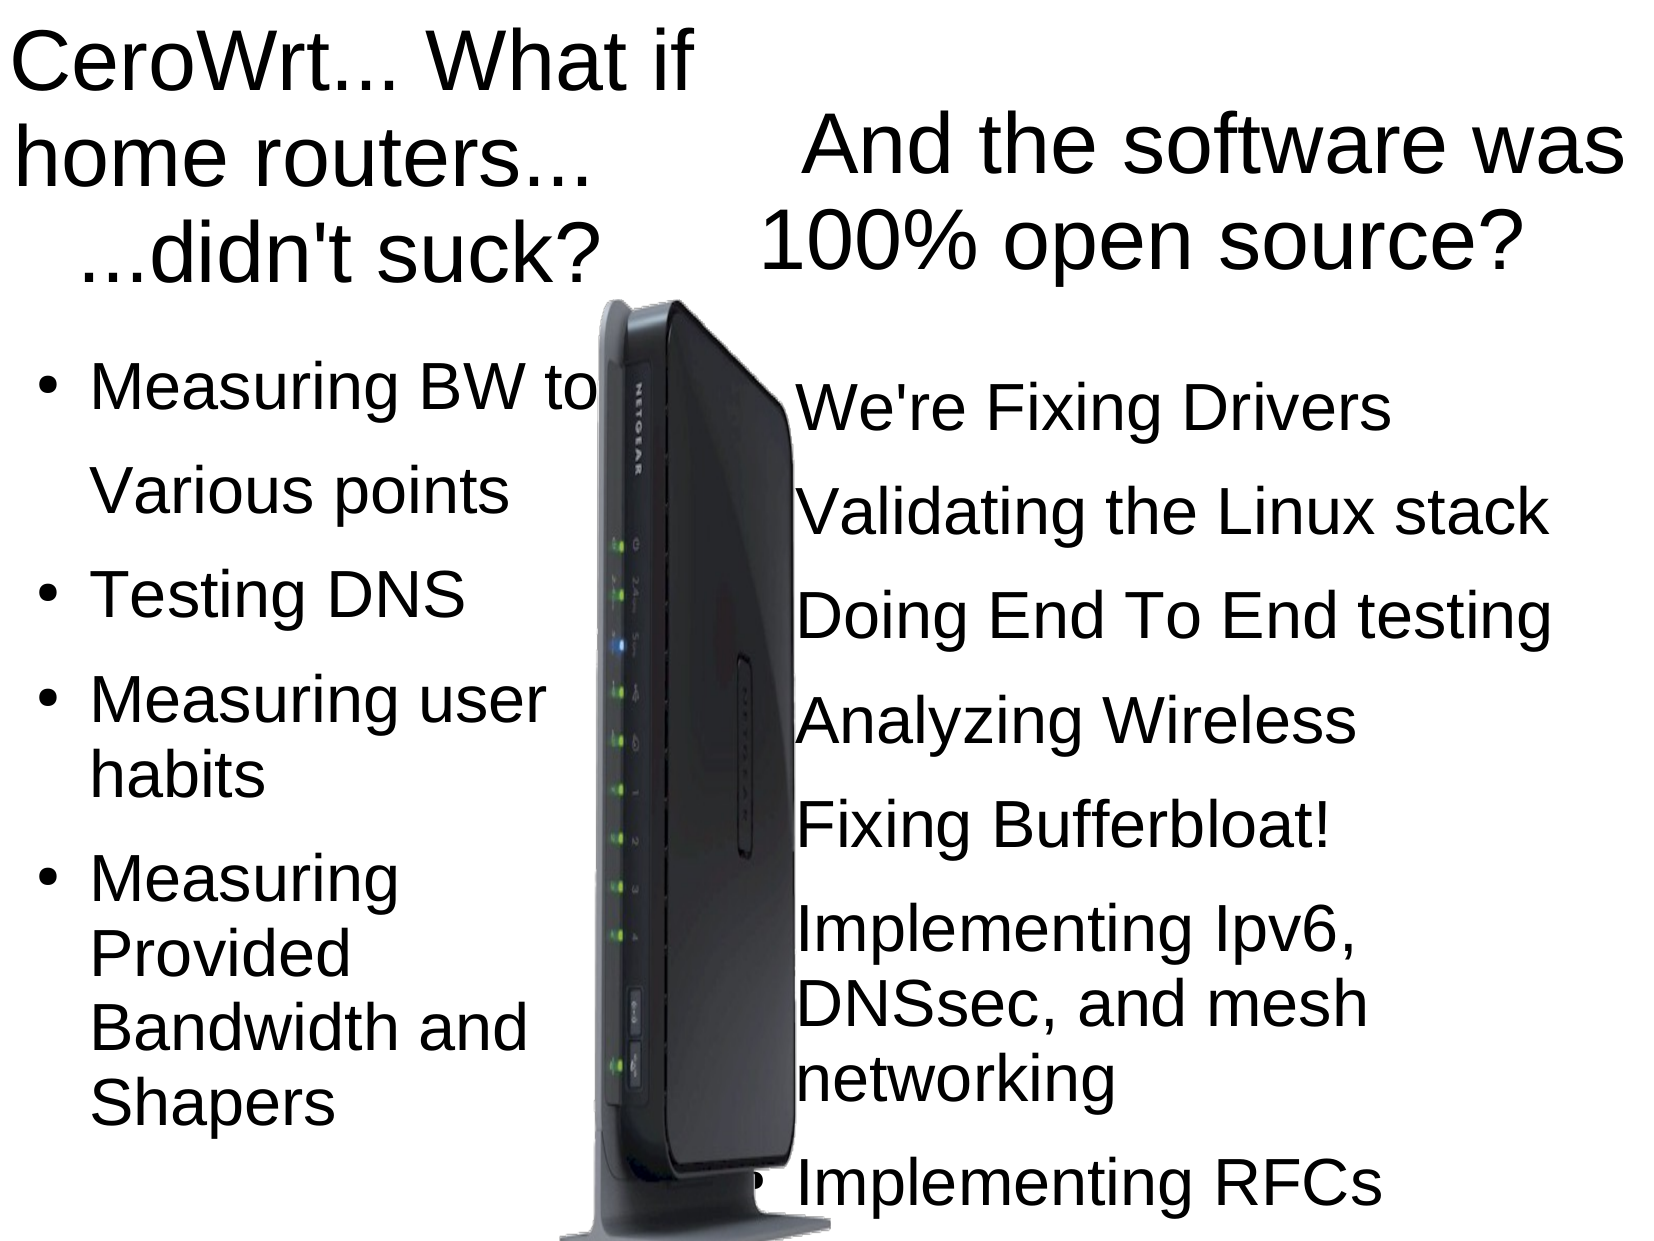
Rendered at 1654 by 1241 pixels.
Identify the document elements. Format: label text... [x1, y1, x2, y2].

list Measuring BW to Various points Testing DNS Measuring user habits Measuring Provided Bandwidth and Shapers [18, 348, 559, 1241]
title And the software was 100% open source? [752, 86, 1654, 394]
picture [558, 298, 831, 1241]
title CeroWrt... What if home routers... ...didn't suck? [3, 12, 773, 398]
list We're Fixing Drivers Validating the Linux stack Doing End To End testing Analyzing Wireless Fixing Bufferbloat! Implementing Ipv6, DNSsec, and mesh networking Implementing RFCs [831, 394, 1588, 1220]
